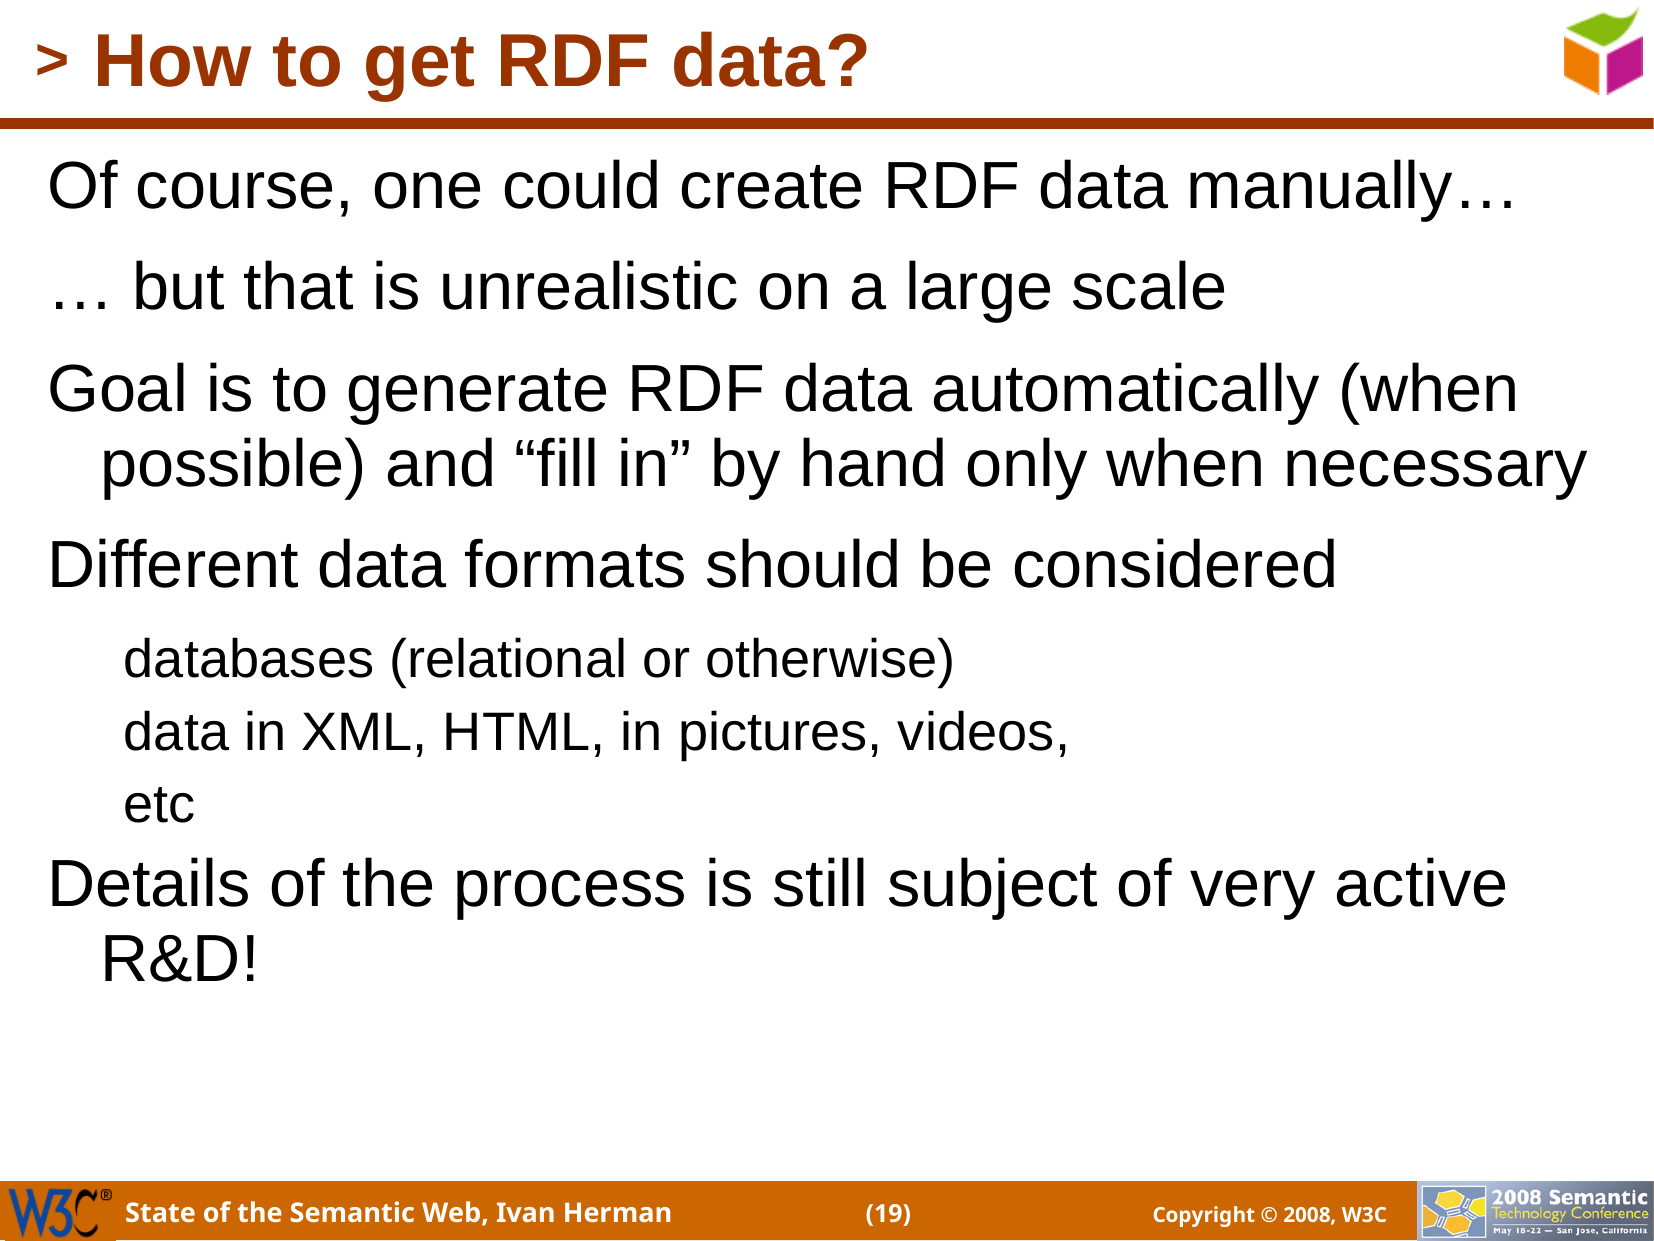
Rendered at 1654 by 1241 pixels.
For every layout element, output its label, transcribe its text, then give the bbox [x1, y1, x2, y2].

title How to get RDF data? [93, 0, 1493, 119]
list Of course, one could create RDF data manually… … but that is unrealistic on a large scale Goal is to generate RDF data automatically (when possible) and “fill in” by hand only when necessary Different data formats should be considered databases (relational or otherwise) data in XML, HTML, in pictures, videos, etc Details of the process is still subject of very active R&D! [29, 147, 1624, 1134]
picture [1564, 5, 1643, 95]
picture [1417, 1181, 1654, 1241]
picture [5, 1186, 116, 1241]
